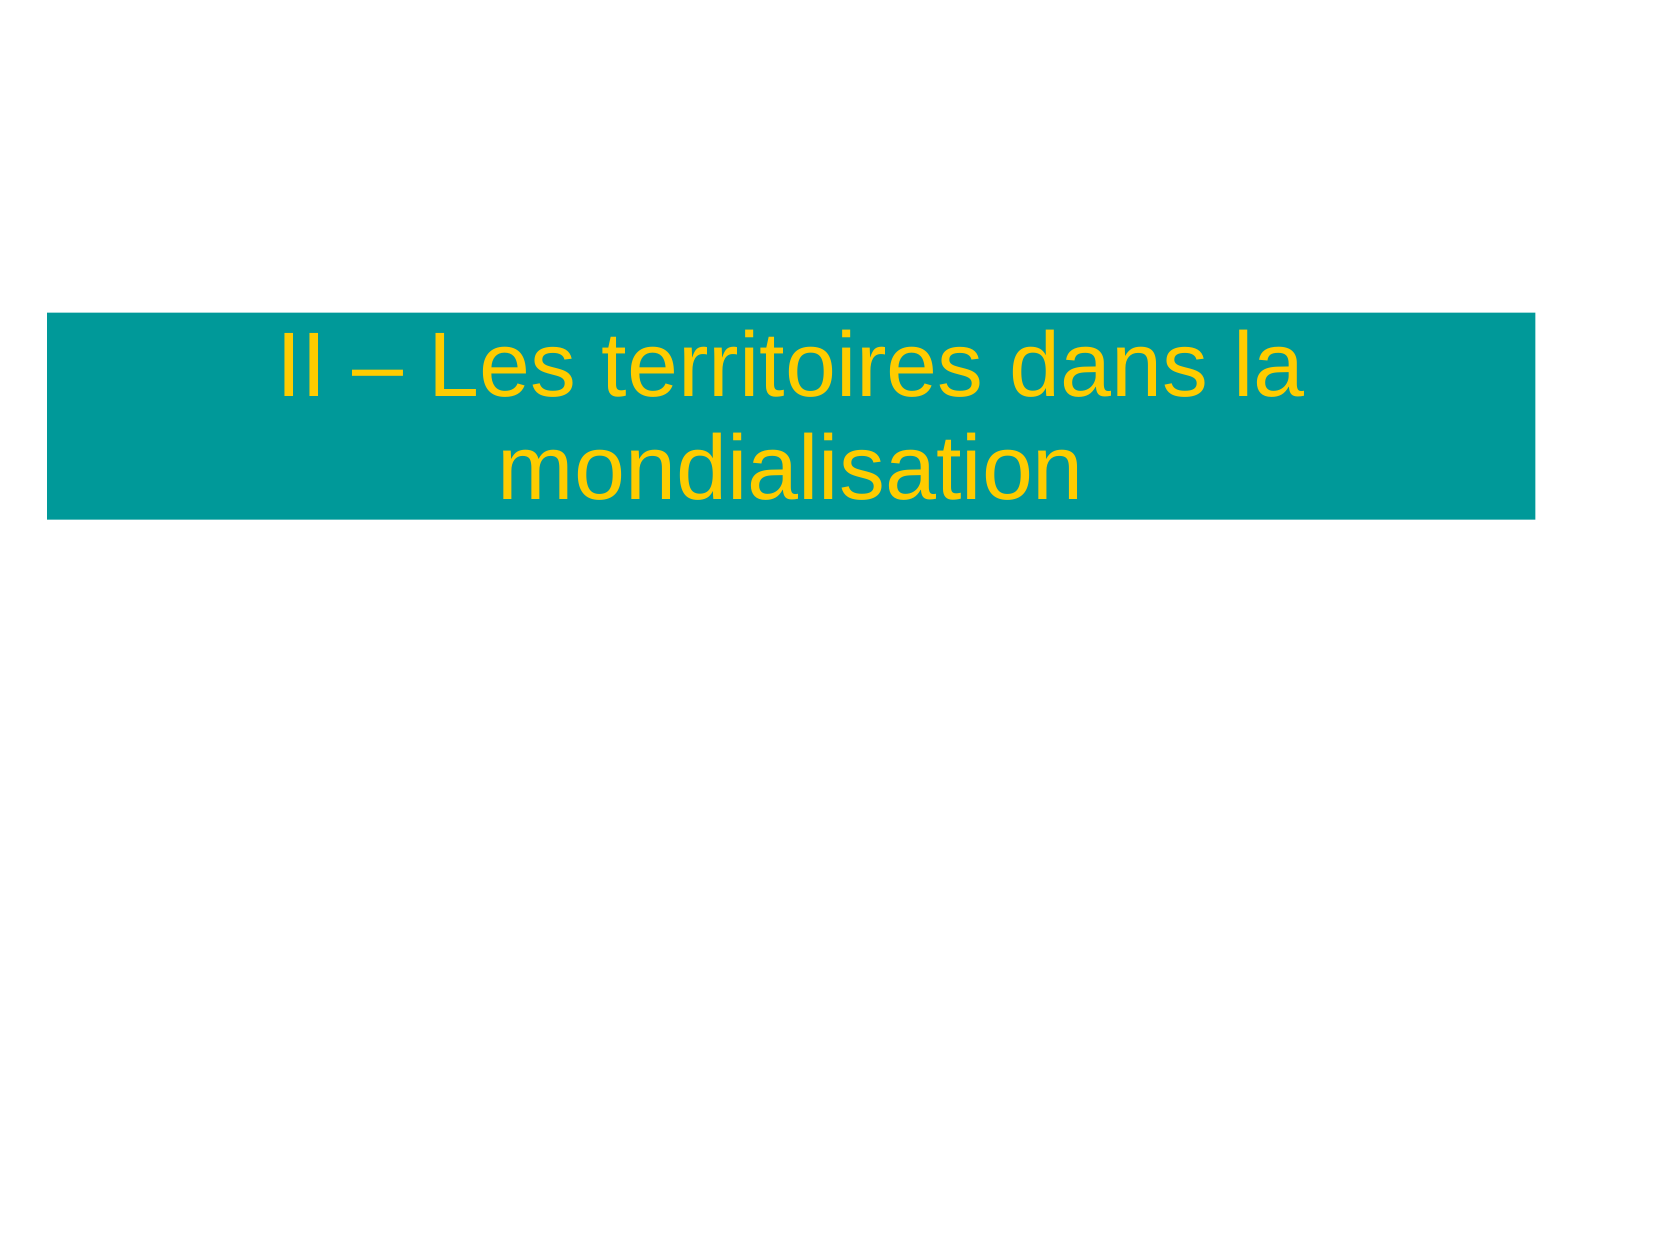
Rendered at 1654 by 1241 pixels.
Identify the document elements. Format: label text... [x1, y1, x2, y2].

title II – Les territoires dans la mondialisation [47, 312, 1536, 520]
